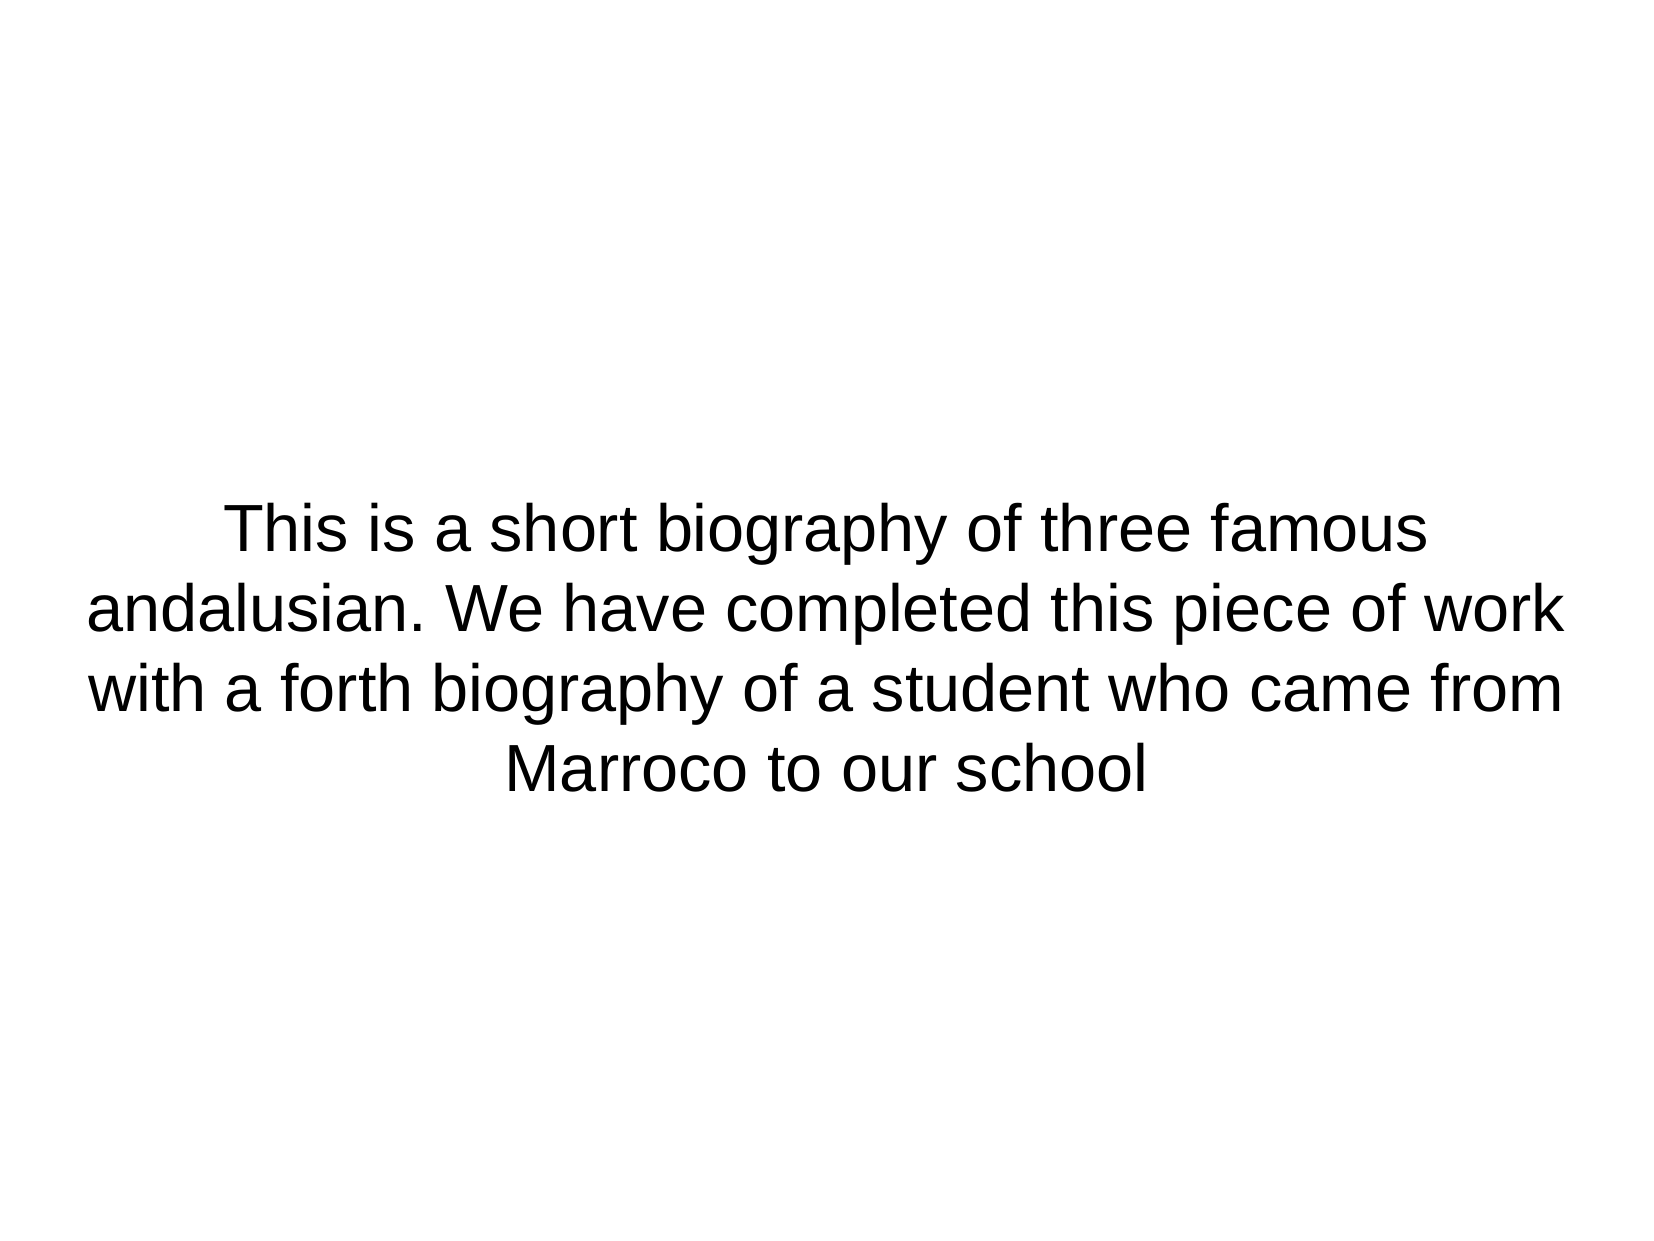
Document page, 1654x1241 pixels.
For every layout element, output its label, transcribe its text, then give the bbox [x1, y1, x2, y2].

subtitle This is a short biography of three famous andalusian. We have completed this piece of work with a forth biography of a student who came from Marroco to our school [82, 290, 1571, 1109]
